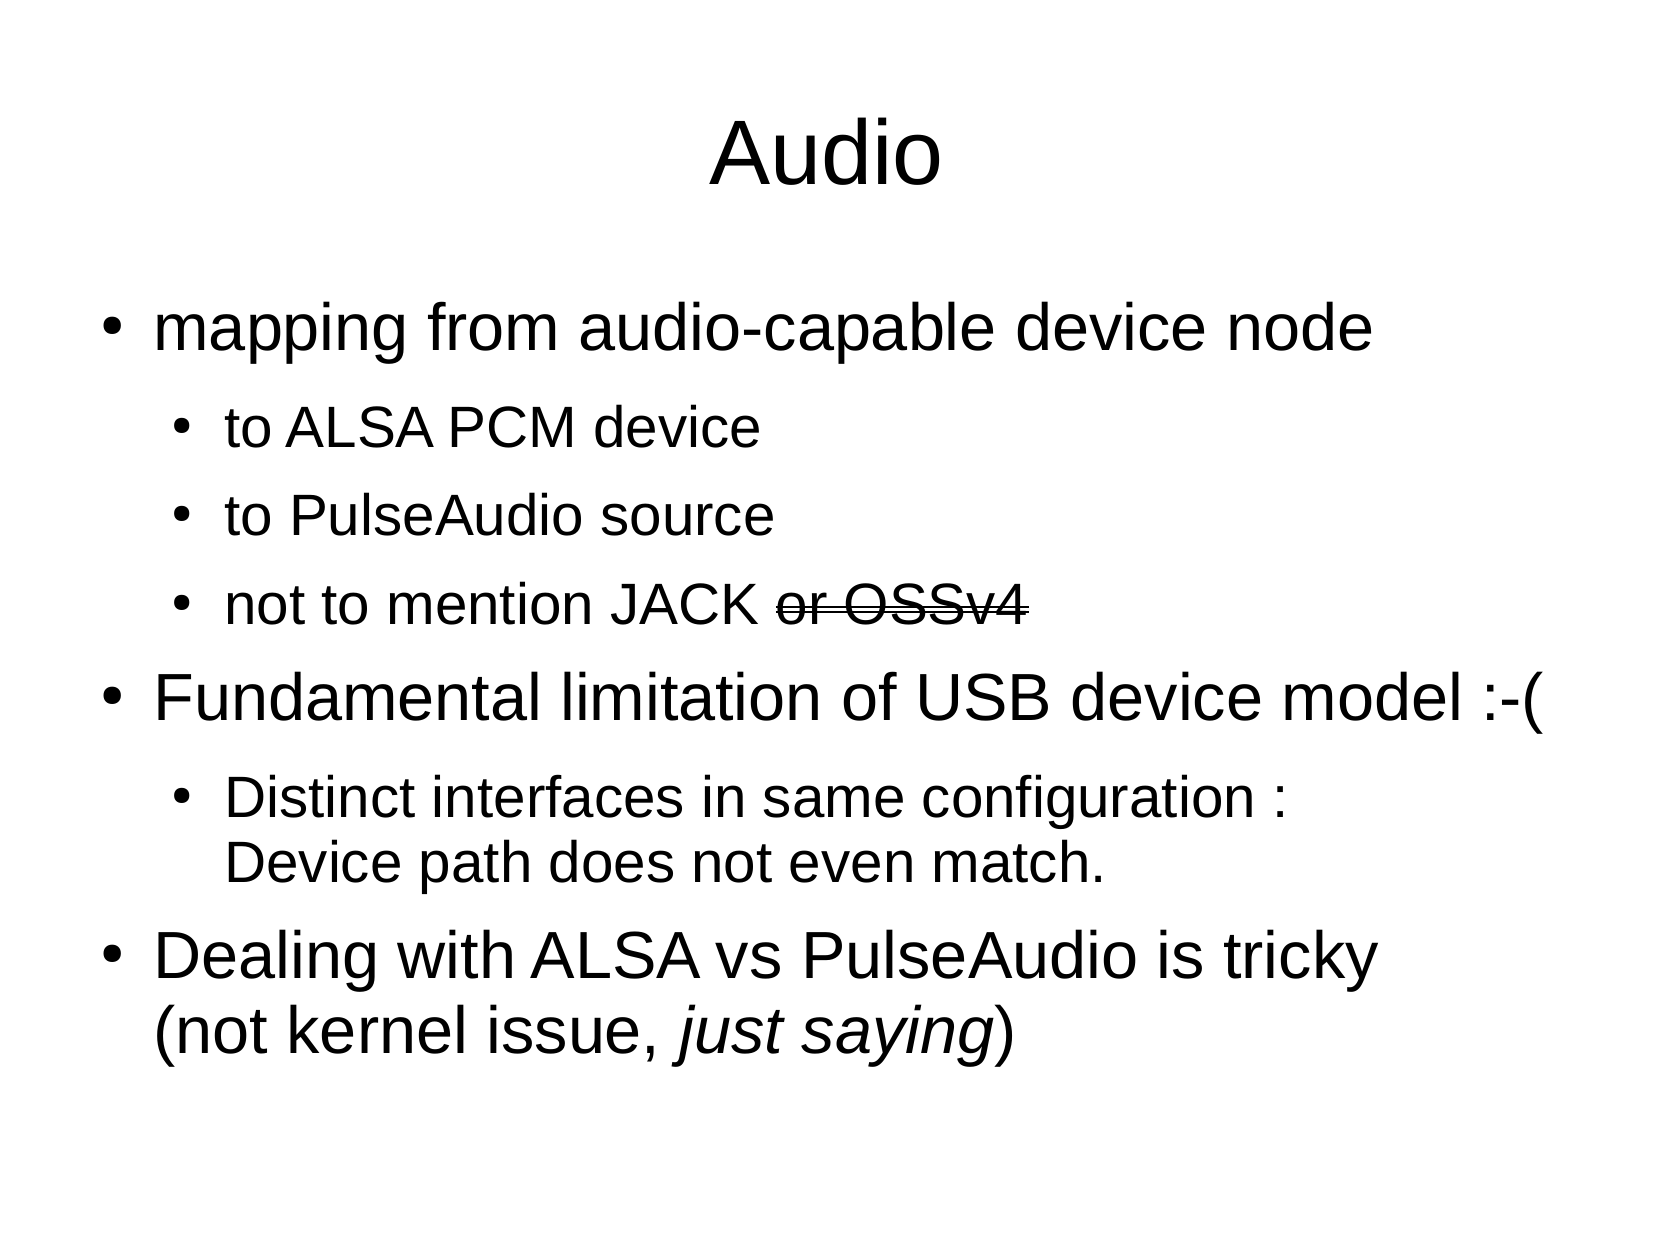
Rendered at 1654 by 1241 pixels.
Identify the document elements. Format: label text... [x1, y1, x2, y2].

title Audio [82, 56, 1571, 250]
list mapping from audio-capable device node to ALSA PCM device to PulseAudio source not to mention JACK or OSSv4 Fundamental limitation of USB device model :-( Distinct interfaces in same configuration : Device path does not even match. Dealing with ALSA vs PulseAudio is tricky (not kernel issue, just saying) [82, 290, 1571, 1109]
